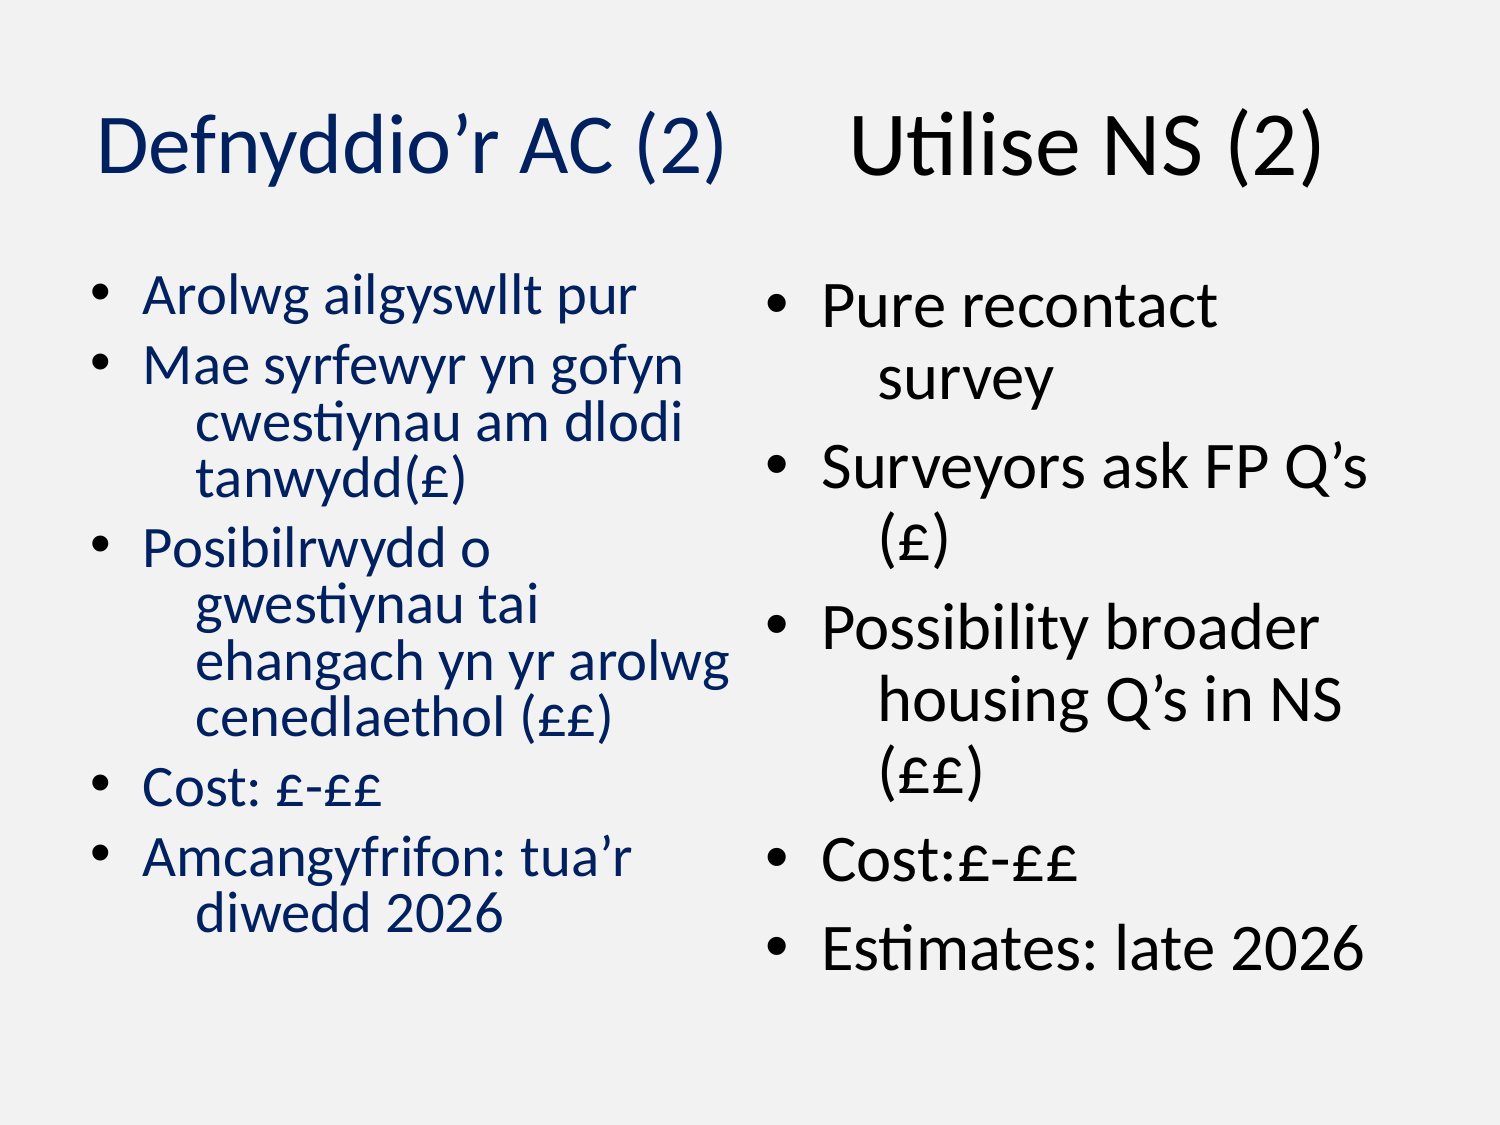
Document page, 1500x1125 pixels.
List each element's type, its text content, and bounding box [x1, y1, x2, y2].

text_box Defnyddio’r AC (2) [75, 45, 751, 233]
text_box Arolwg ailgyswllt pur Mae syrfewyr yn gofyn cwestiynau am dlodi tanwydd(£) Posibilrwydd o gwestiynau tai ehangach yn yr arolwg cenedlaethol (££) Cost: £-££ Amcangyfrifon: tua’r diwedd 2026 [75, 262, 751, 1005]
list Pure recontact survey Surveyors ask FP Q’s (£) Possibility broader housing Q’s in NS (££) Cost:£-££ Estimates: late 2026 [751, 262, 1426, 1005]
text_box Utilise NS (2) [751, 45, 1426, 233]
